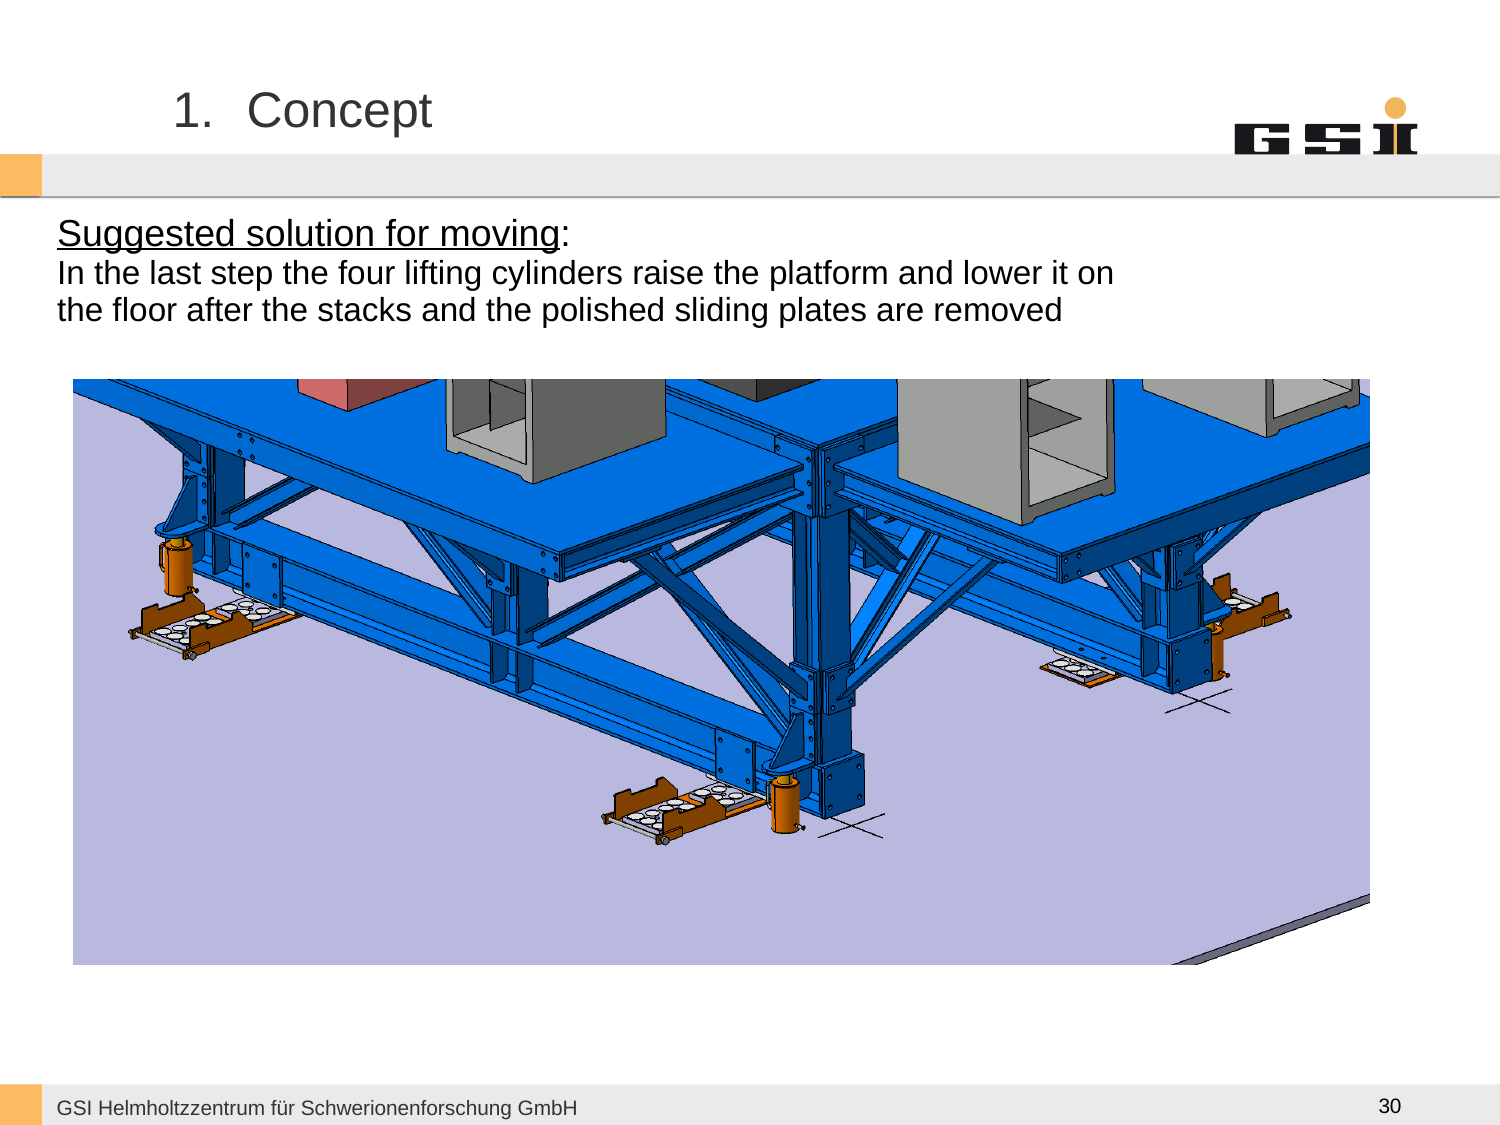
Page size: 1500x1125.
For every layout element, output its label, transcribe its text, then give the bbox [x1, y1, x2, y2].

picture [1233, 95, 1419, 154]
text_box Suggested solution for moving: In the last step the four lifting cylinders raise the platform and lower it on the floor after the stacks and the polished sliding plates are removed [42, 204, 1500, 430]
title 1. Concept [137, 45, 1054, 175]
picture [73, 379, 1370, 965]
